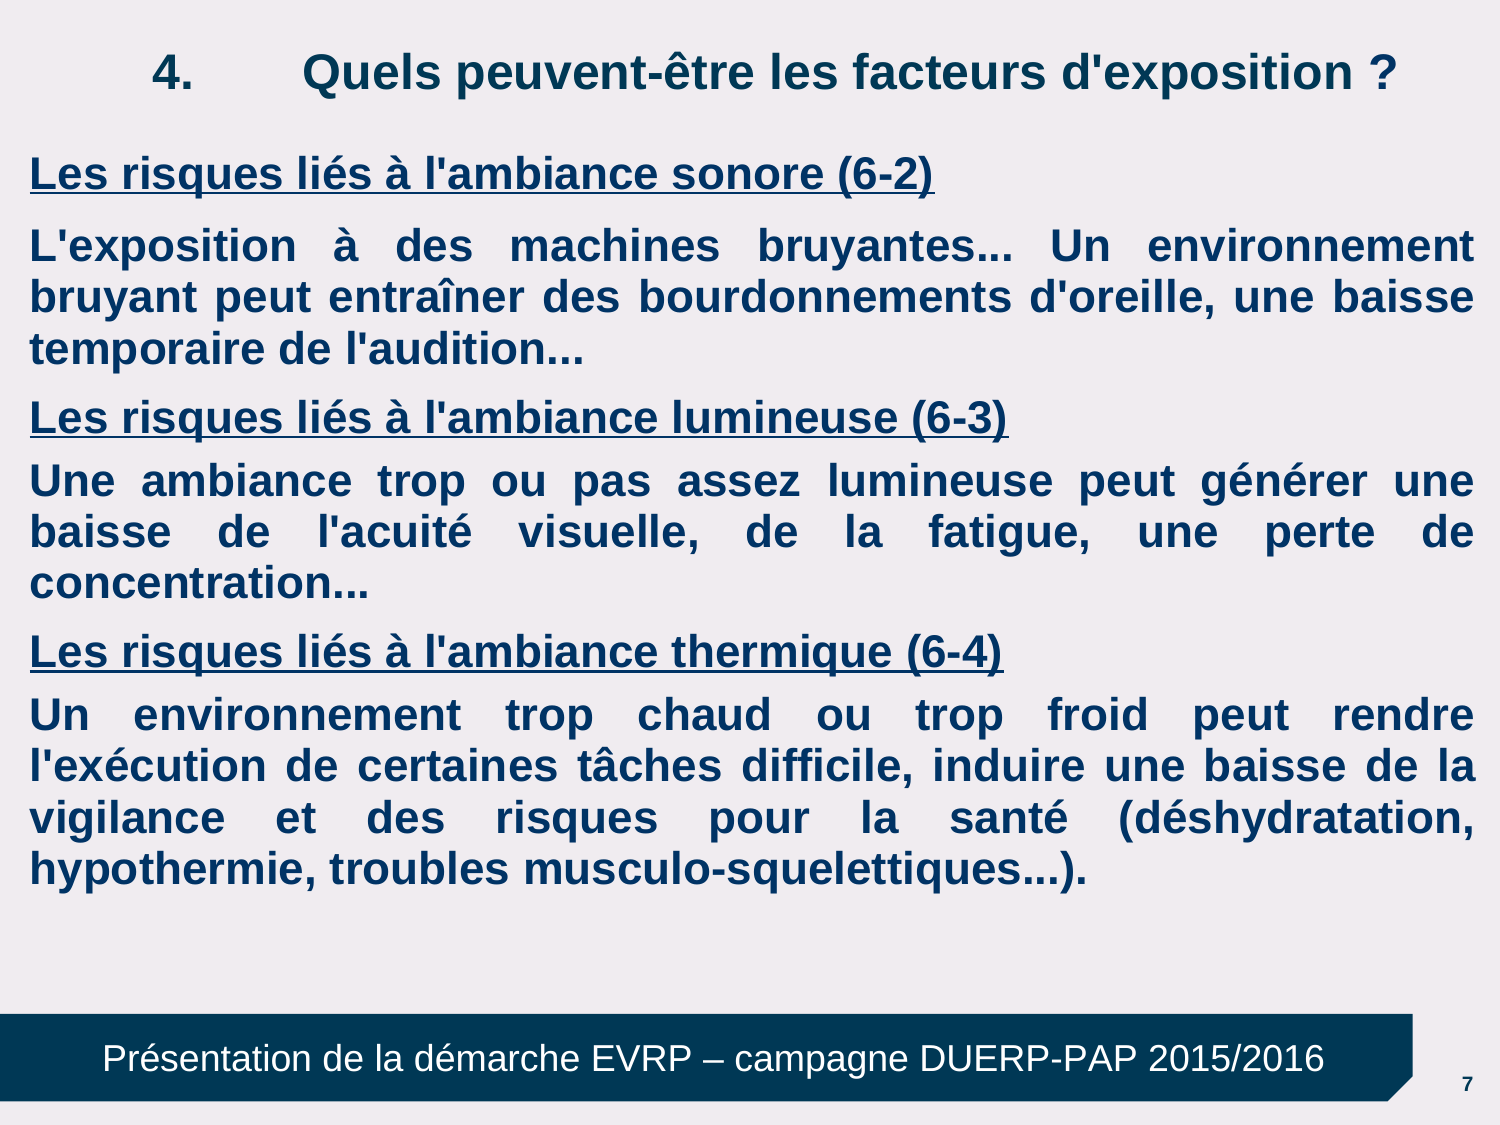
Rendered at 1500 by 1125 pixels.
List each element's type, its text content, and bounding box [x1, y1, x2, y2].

list Les risques liés à l'ambiance sonore (6-2) L'exposition à des machines bruyantes... Un environnement bruyant peut entraîner des bourdonnements d'oreille, une baisse temporaire de l'audition... Les risques liés à l'ambiance lumineuse (6-3) Une ambiance trop ou pas assez lumineuse peut générer une baisse de l'acuité visuelle, de la fatigue, une perte de concentration... Les risques liés à l'ambiance thermique (6-4) Un environnement trop chaud ou trop froid peut rendre l'exécution de certaines tâches difficile, induire une baisse de la vigilance et des risques pour la santé (déshydratation, hypothermie, troubles musculo-squelettiques...). [29, 147, 1477, 957]
title 4. Quels peuvent-être les facteurs d'exposition ? [118, 29, 1434, 119]
